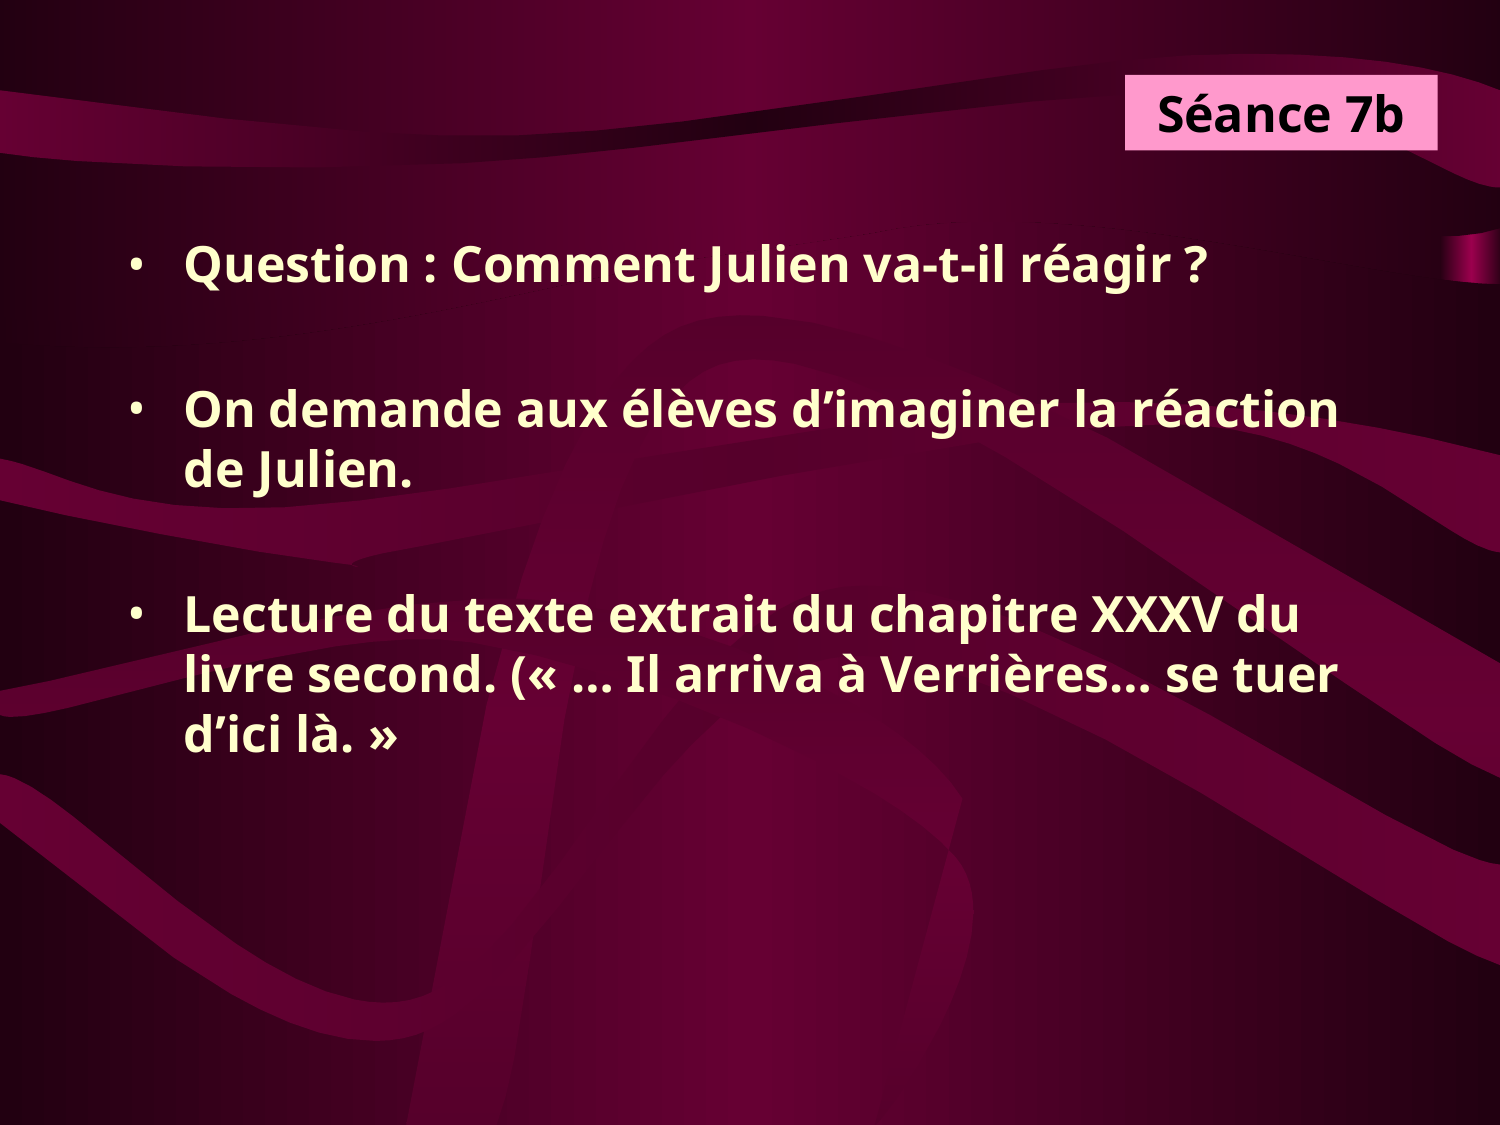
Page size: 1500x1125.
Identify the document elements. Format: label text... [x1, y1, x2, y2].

text_box Séance 7b [1125, 74, 1438, 151]
list Question : Comment Julien va-t-il réagir ? On demande aux élèves d’imaginer la réaction de Julien. Lecture du texte extrait du chapitre XXXV du livre second. (« … Il arriva à Verrières… se tuer d’ici là. » [112, 224, 1388, 863]
